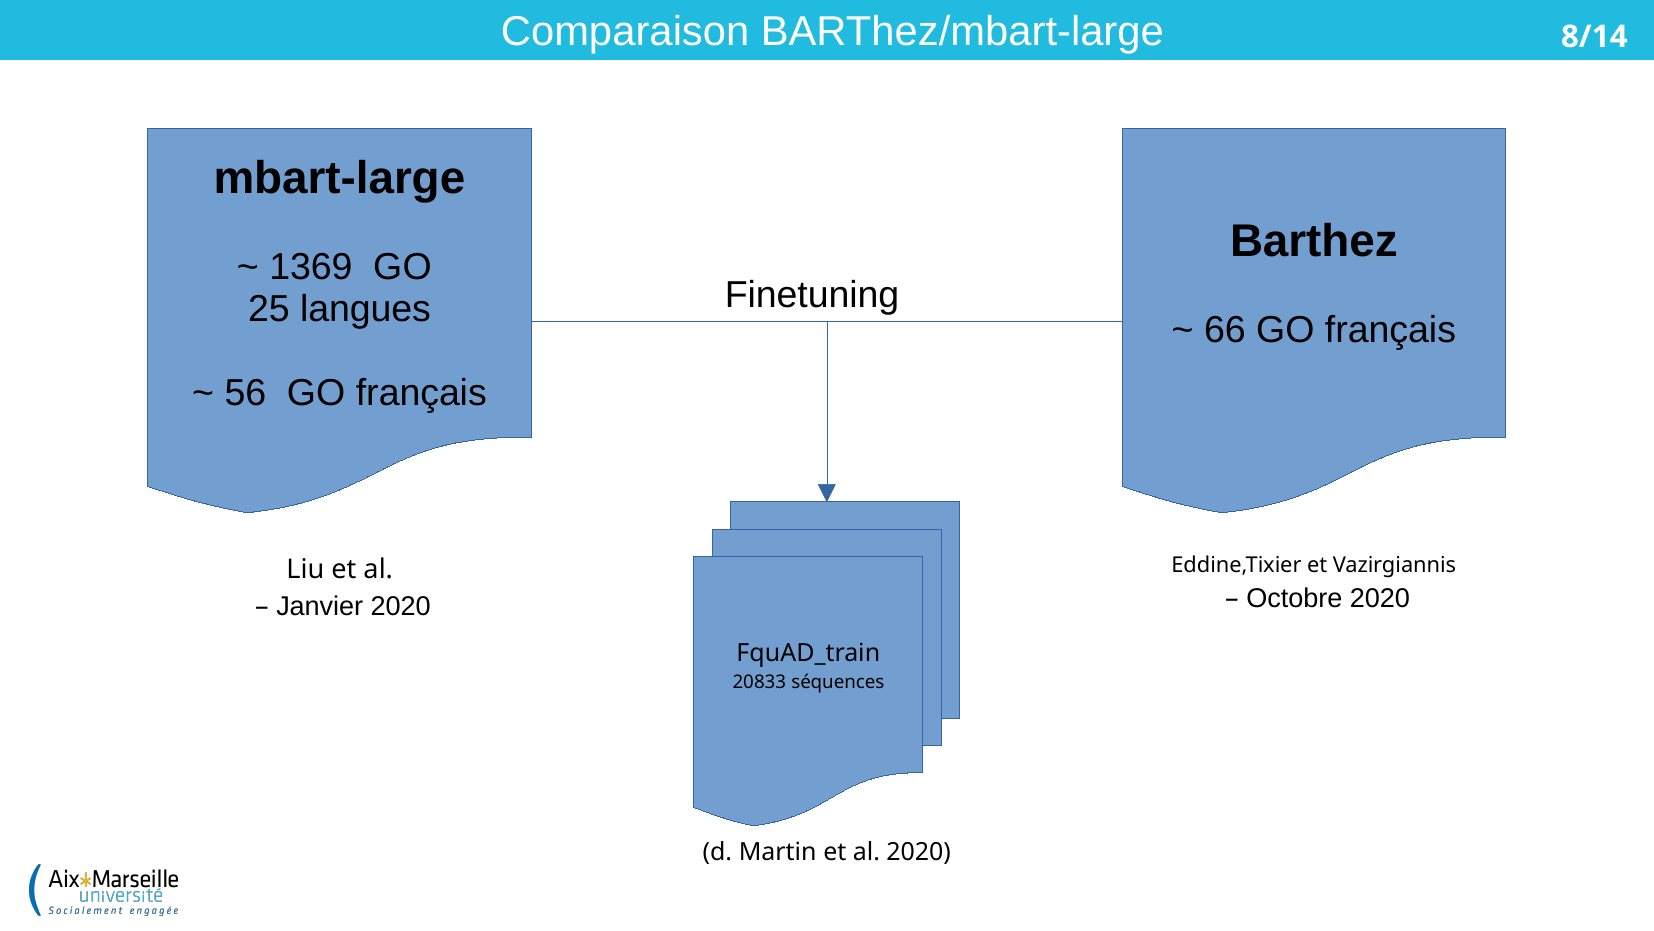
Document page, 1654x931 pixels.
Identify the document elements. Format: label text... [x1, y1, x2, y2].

text_box Comparaison BARThez/mbart-large [0, 0, 1654, 62]
text_box Liu et al. – Janvier 2020 [147, 542, 532, 621]
text_box (d. Martin et al. 2020) [601, 826, 1053, 884]
text_box Finetuning [620, 265, 1004, 323]
picture [29, 864, 178, 916]
text_box Eddine,Tixier et Vazirgiannis – Octobre 2020 [1003, 542, 1625, 615]
text_box Barthez ~ 66 GO français [1122, 128, 1506, 513]
text_box FquAD_train 20833 séquences [693, 501, 960, 826]
text_box mbart-large ~ 1369 GO 25 langues ~ 56 GO français [147, 128, 532, 513]
